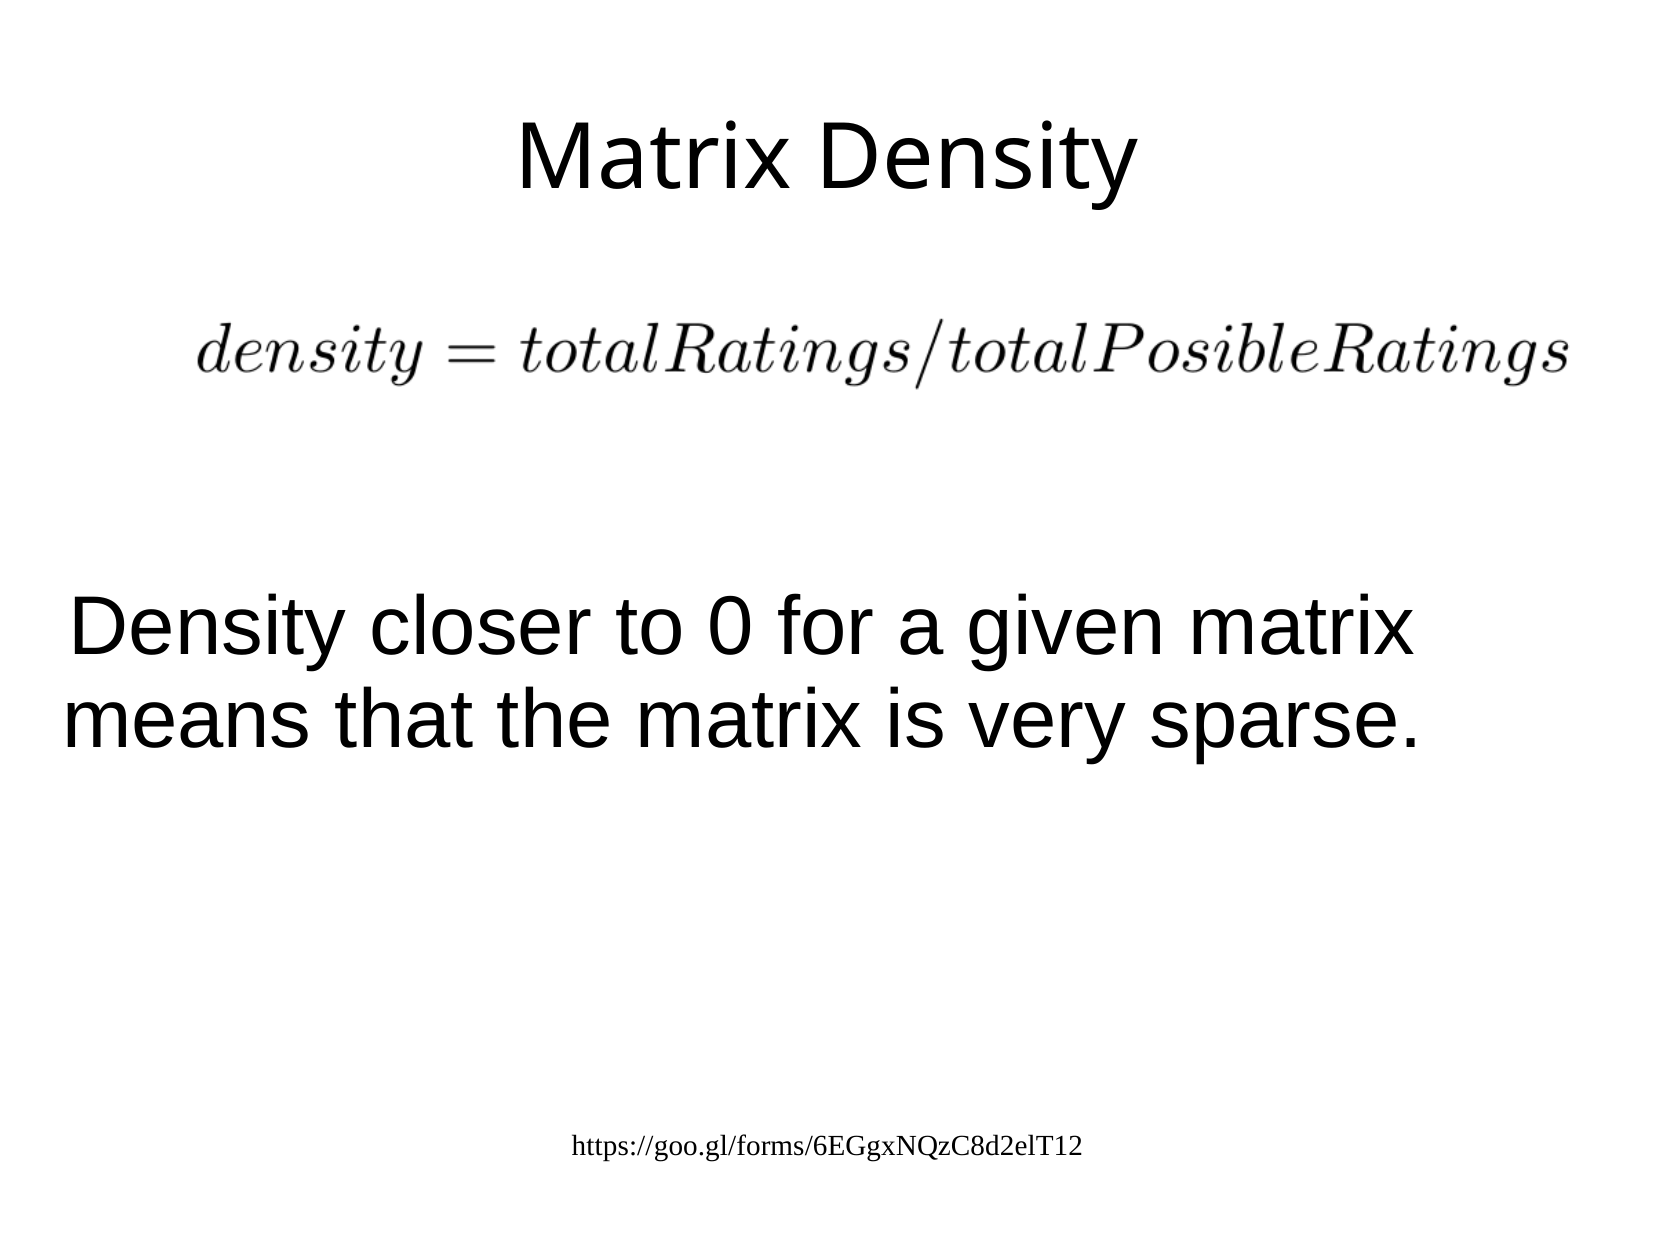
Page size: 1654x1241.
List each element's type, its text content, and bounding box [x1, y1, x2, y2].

title Matrix Density [82, 49, 1571, 257]
picture [129, 232, 1619, 449]
text_box Density closer to 0 for a given matrix means that the matrix is very sparse. [47, 571, 1607, 773]
